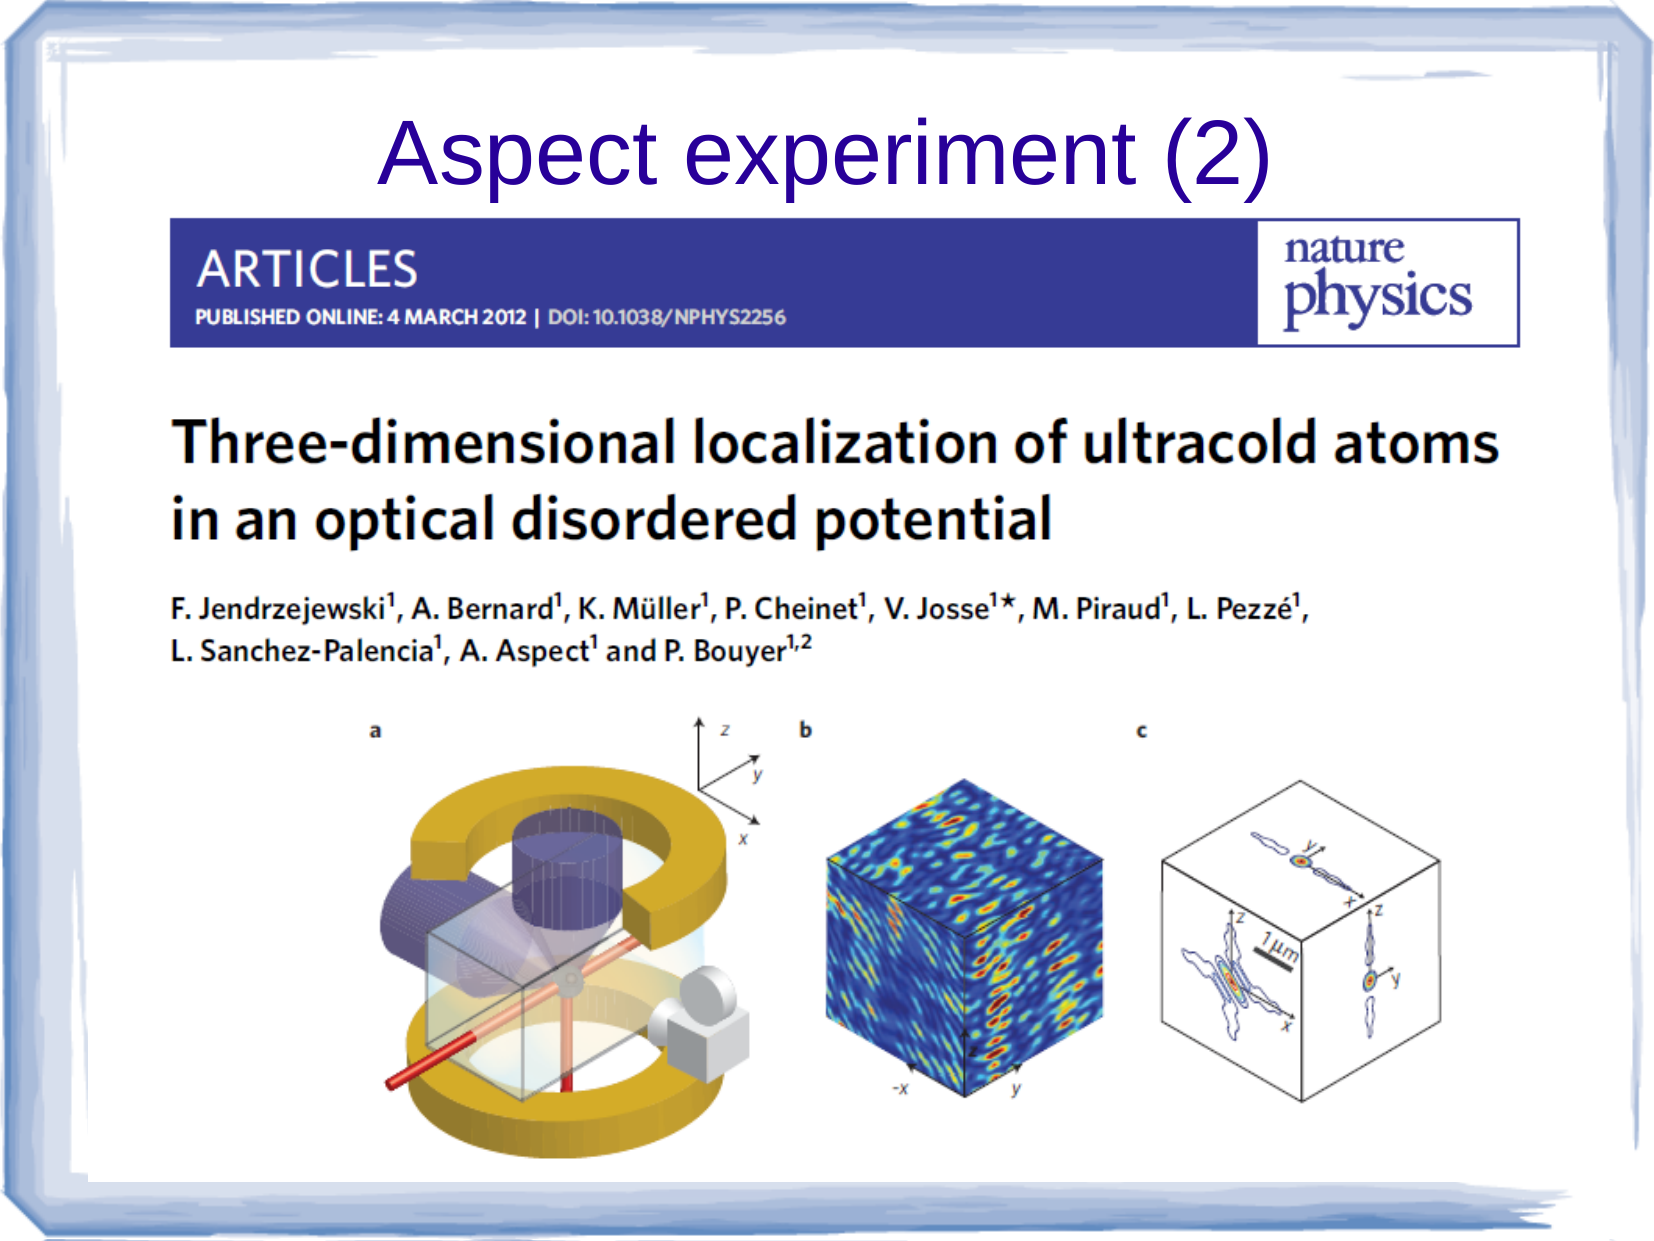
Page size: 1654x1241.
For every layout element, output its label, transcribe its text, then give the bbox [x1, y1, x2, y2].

picture [0, 0, 1654, 1241]
title Aspect experiment (2) [82, 49, 1571, 257]
